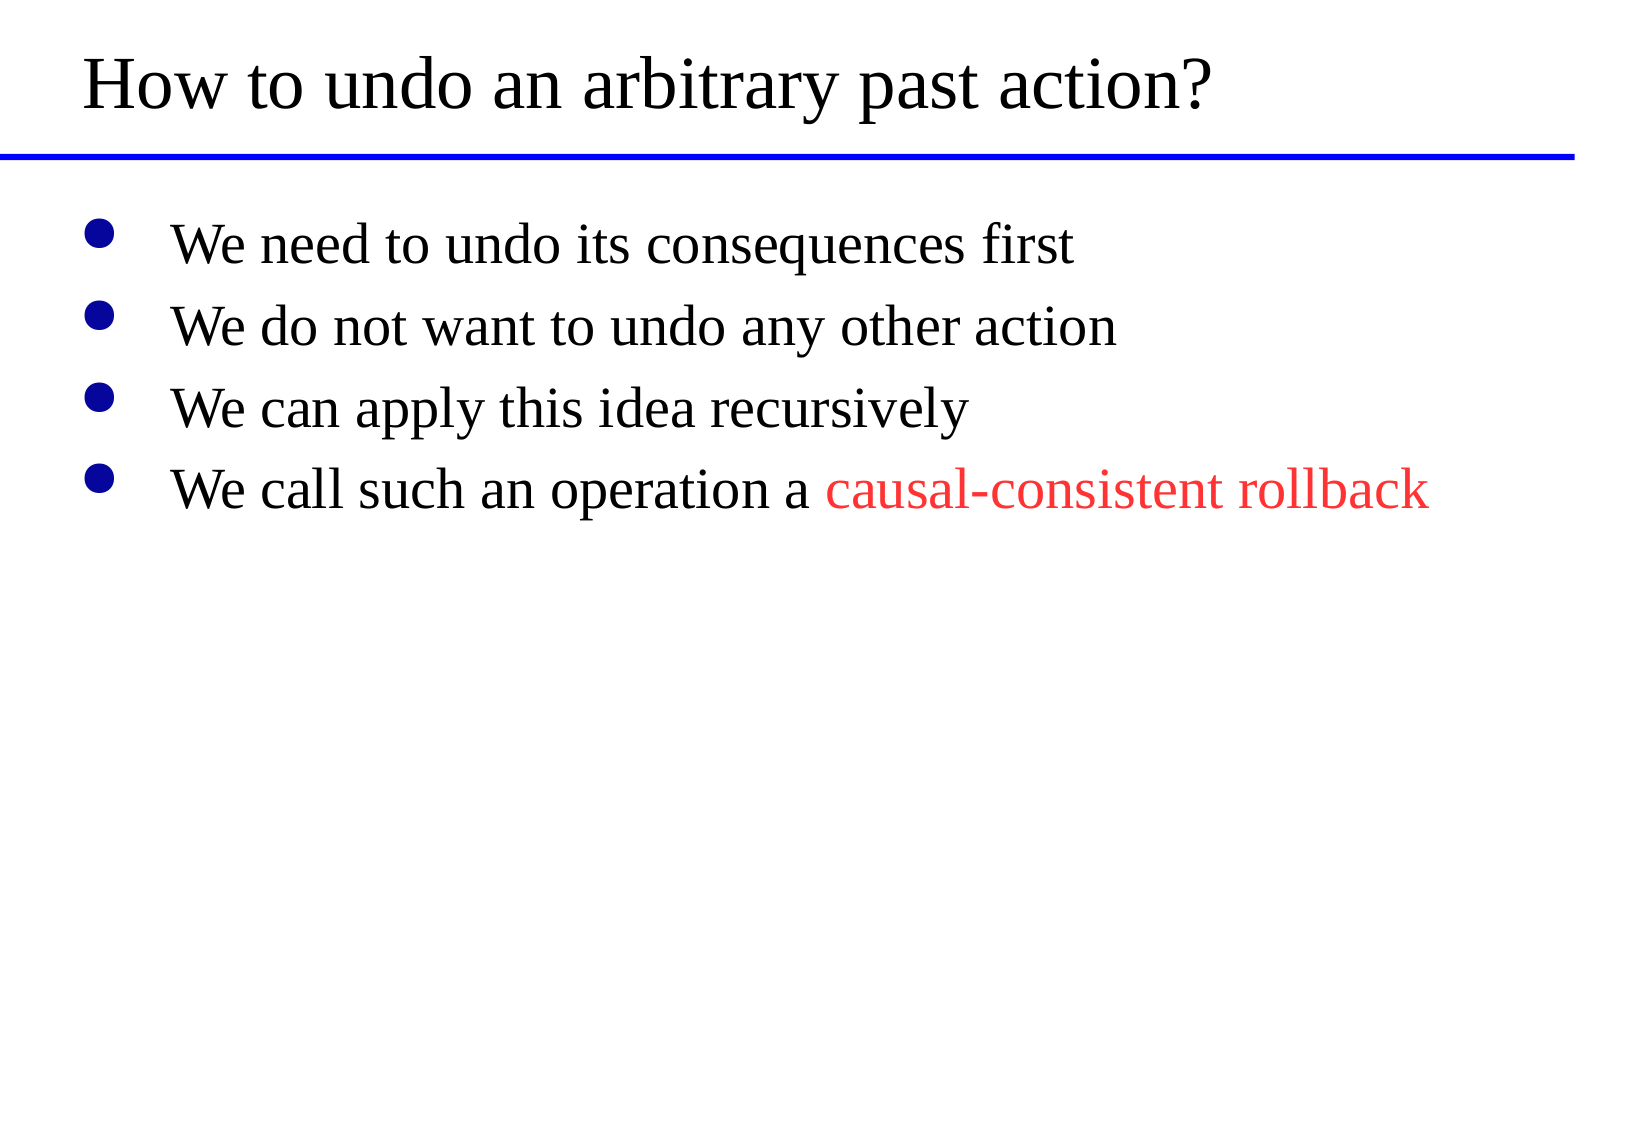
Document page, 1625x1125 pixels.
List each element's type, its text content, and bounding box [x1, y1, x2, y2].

list We need to undo its consequences first We do not want to undo any other action We can apply this idea recursively We call such an operation a causal-consistent rollback [67, 198, 1478, 1061]
title How to undo an arbitrary past action? [67, 27, 1544, 131]
